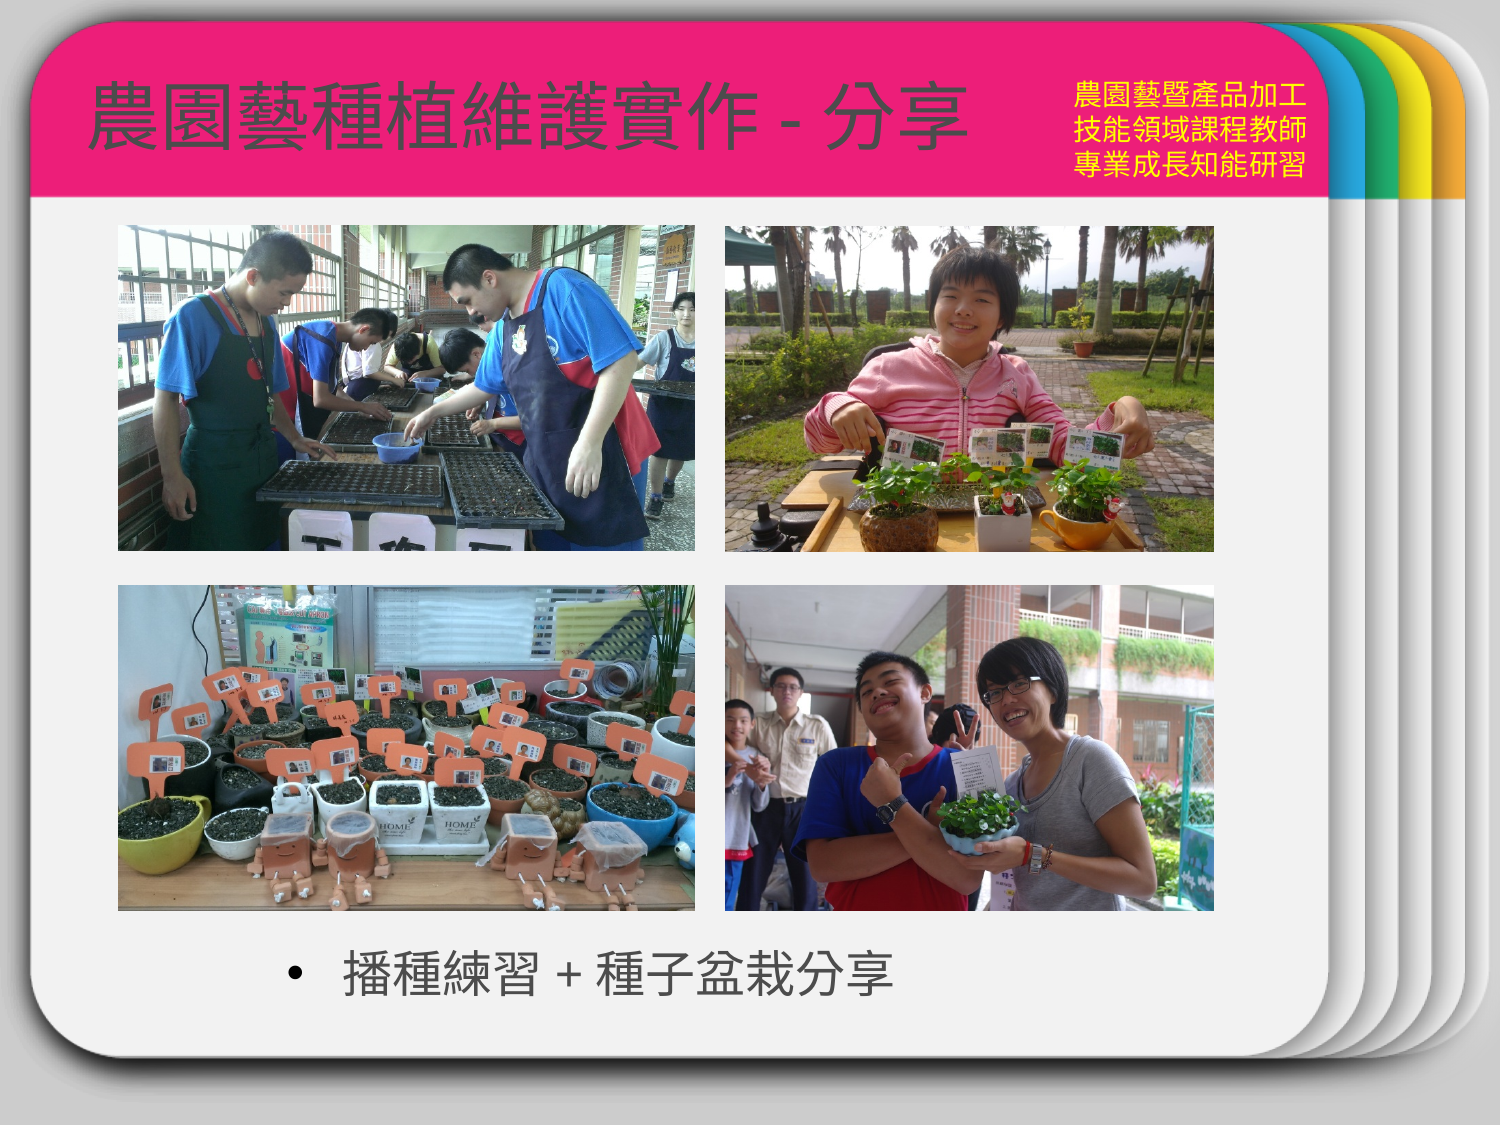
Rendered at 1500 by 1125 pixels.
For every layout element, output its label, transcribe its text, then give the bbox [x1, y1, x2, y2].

picture [0, 0, 1500, 1125]
text_box 播種練習+種子盆栽分享 [271, 934, 1289, 1011]
text_box 農園藝暨產品加工技能領域課程教師專業成長知能研習 [1058, 68, 1344, 190]
text_box 農園藝種植維護實作-分享 [70, 62, 1010, 169]
